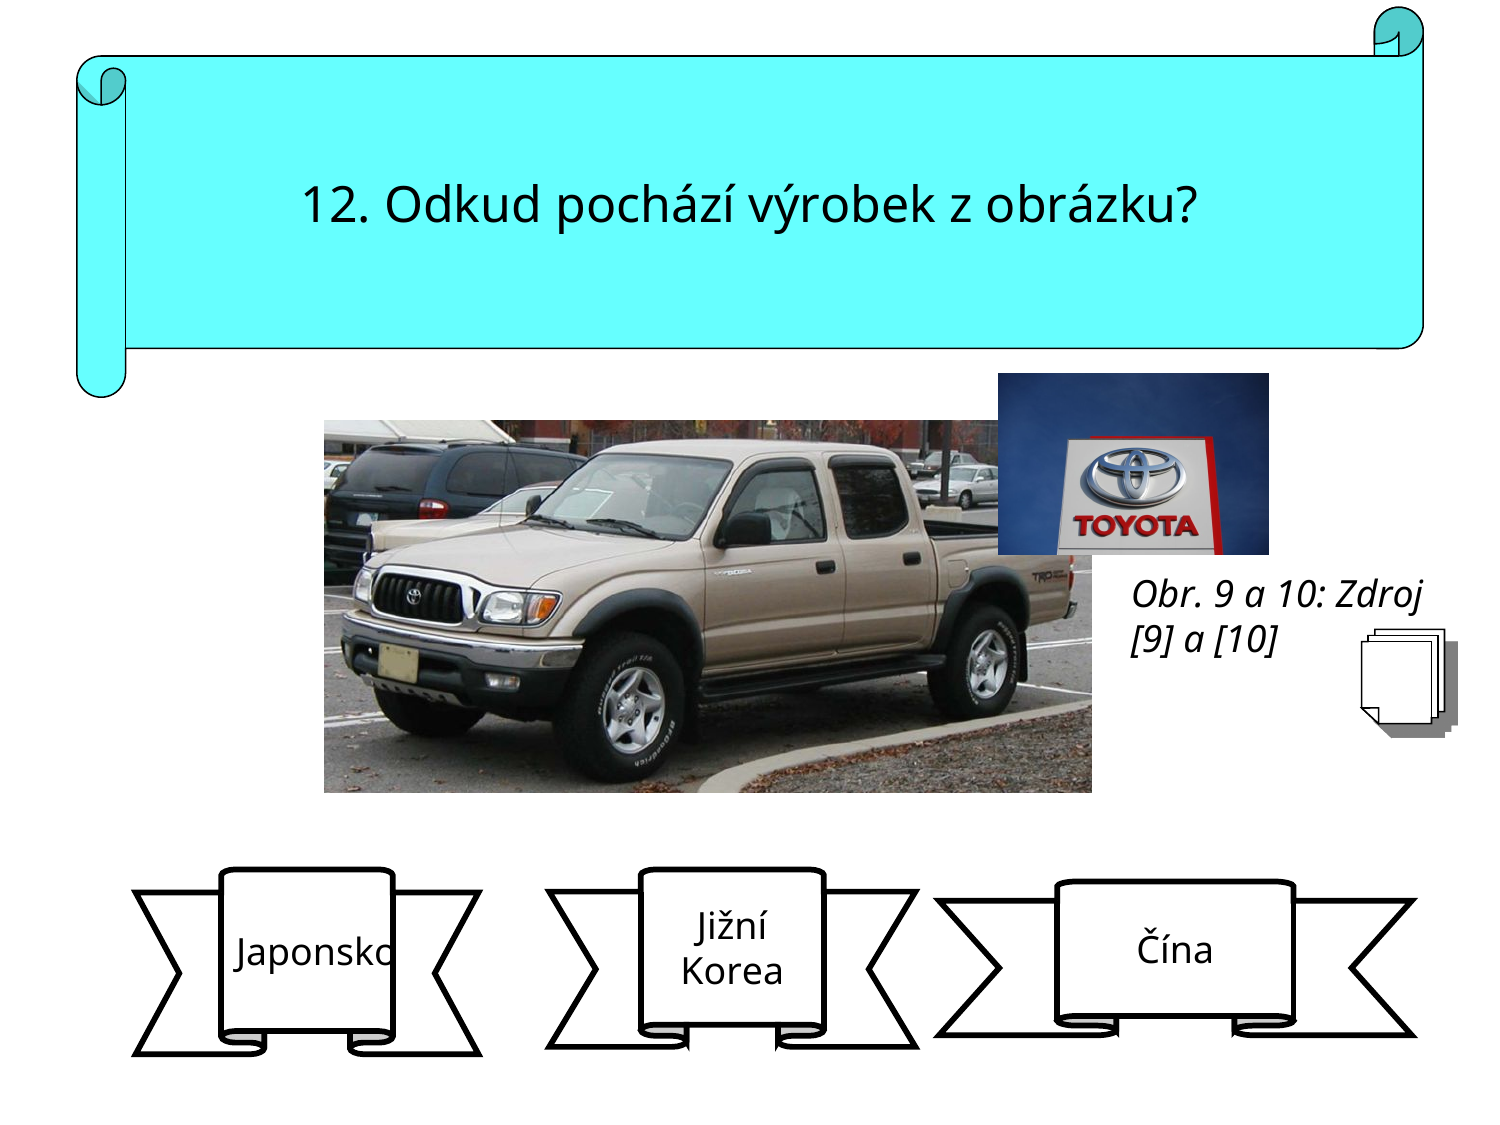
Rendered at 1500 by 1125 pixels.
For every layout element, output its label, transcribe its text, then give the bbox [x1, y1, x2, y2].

text_box Čína [939, 881, 1412, 1036]
text_box Japonsko [135, 869, 479, 1055]
text_box 12. Odkud pochází výrobek z obrázku? [76, 83, 126, 398]
text_box Jižní Korea [549, 869, 916, 1047]
picture [324, 373, 1269, 793]
text_box Obr. 9 a 10: Zdroj [9] a [10] [1116, 562, 1474, 713]
text_box [1361, 629, 1445, 724]
text_box 12. Odkud pochází výrobek z obrázku? [76, 35, 1424, 349]
text_box Japonsko [379, 947, 391, 963]
